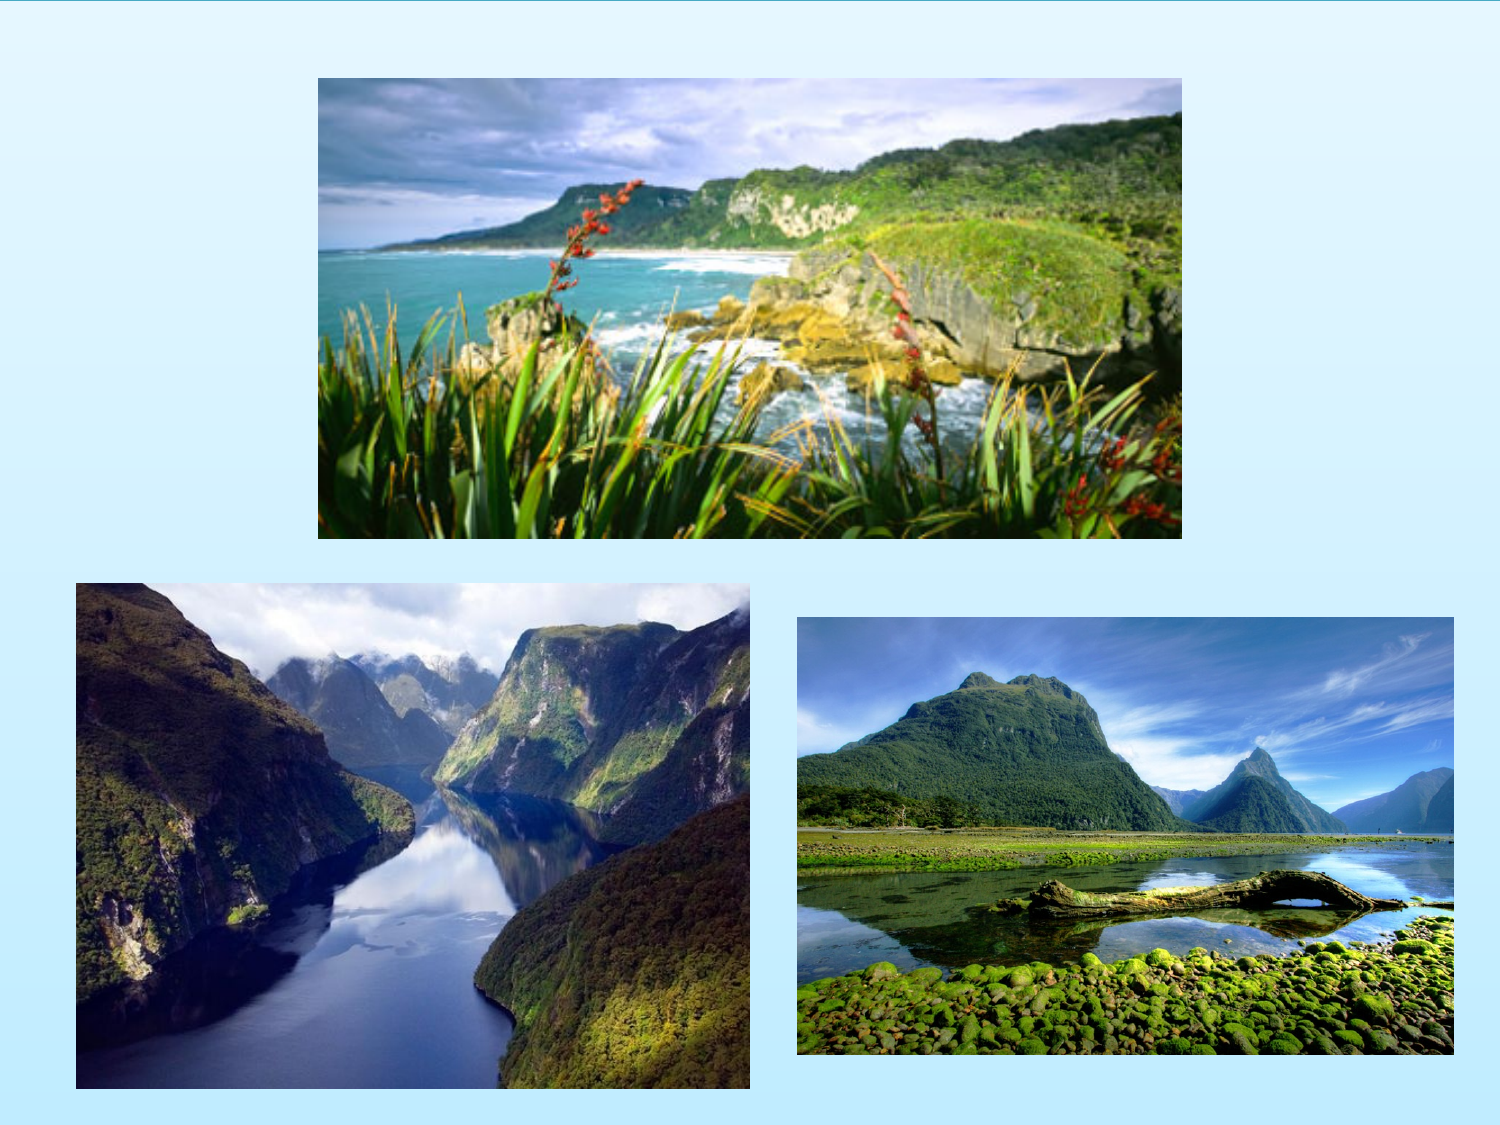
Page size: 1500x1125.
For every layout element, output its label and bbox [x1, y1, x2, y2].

picture [797, 617, 1454, 1055]
text_box [0, 0, 1500, 1125]
picture [76, 583, 750, 1089]
picture [318, 78, 1182, 539]
